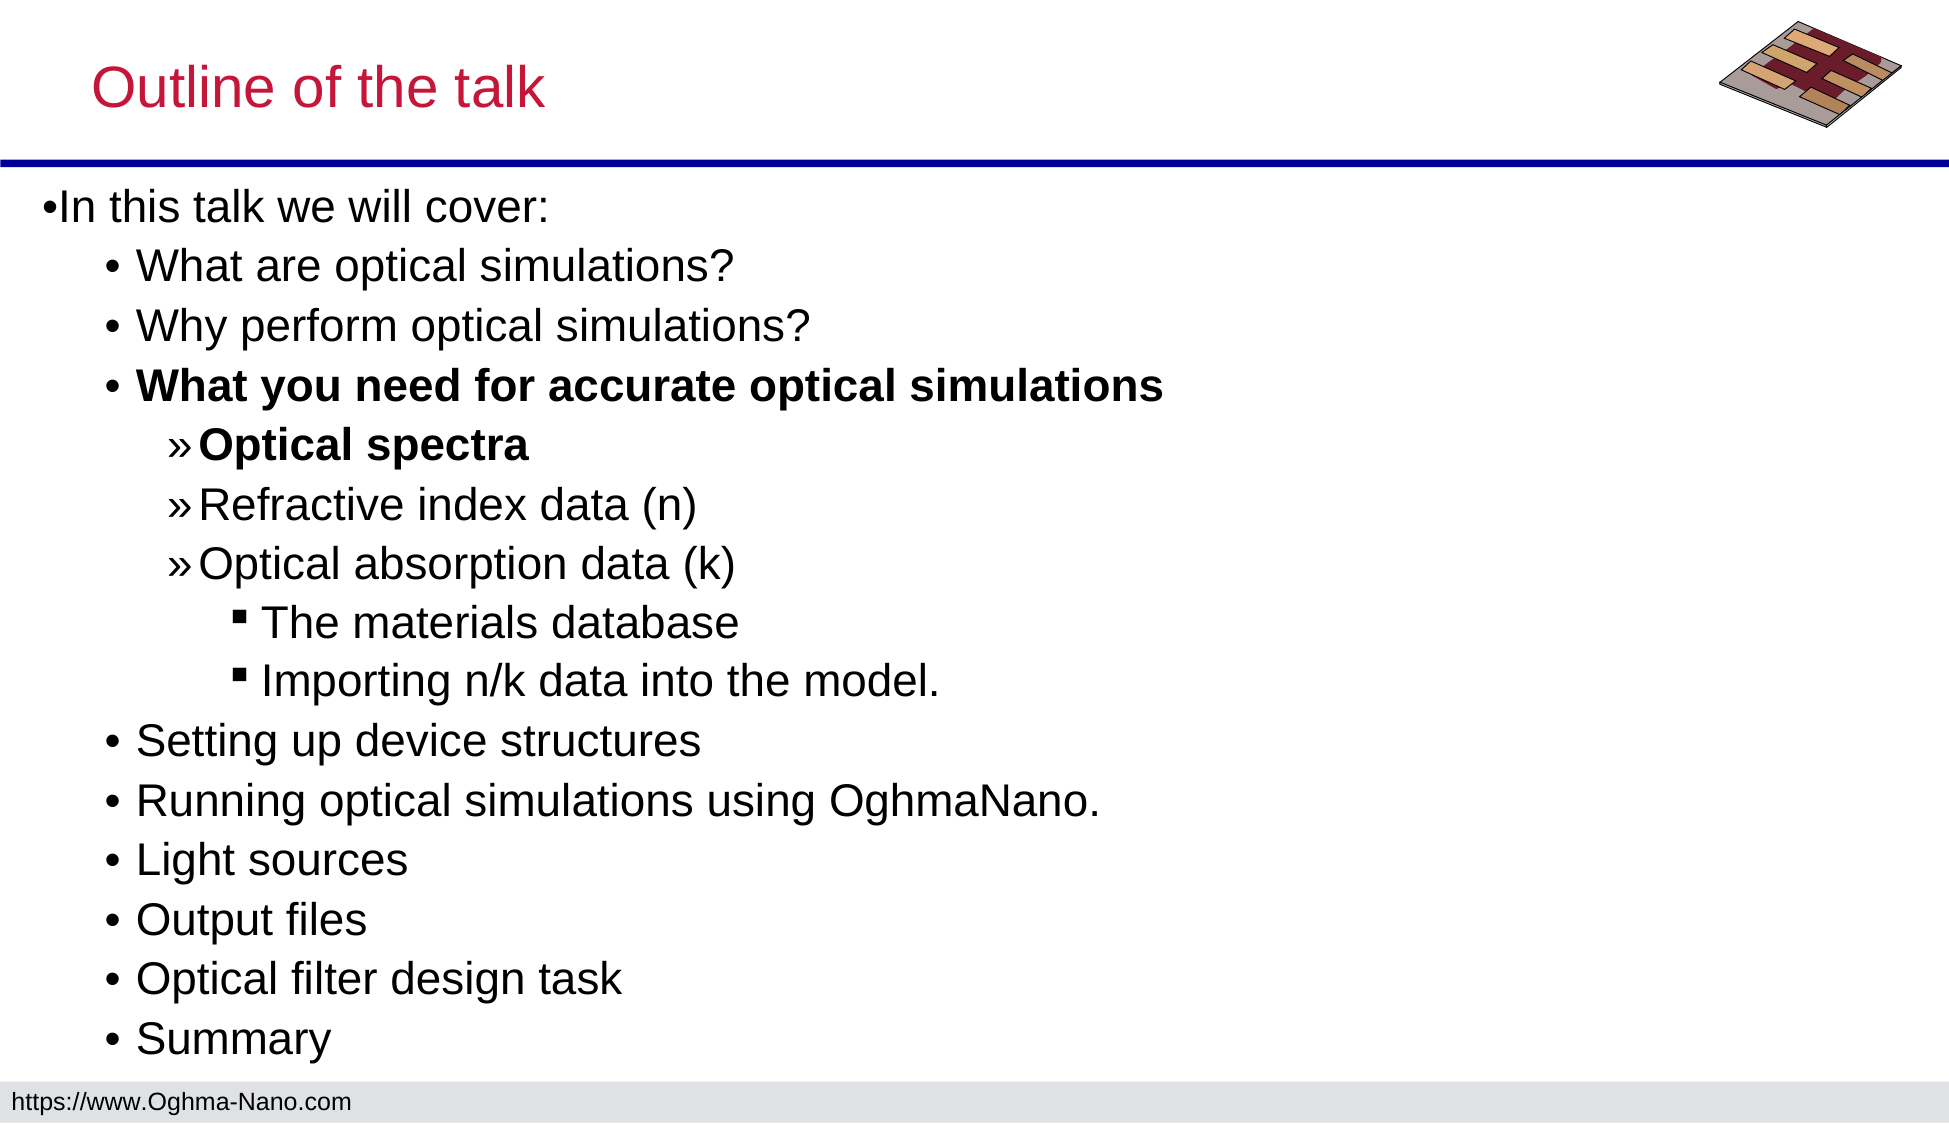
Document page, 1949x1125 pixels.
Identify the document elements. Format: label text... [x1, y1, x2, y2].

list In this talk we will cover: What are optical simulations? Why perform optical simulations? What you need for accurate optical simulations Optical spectra Refractive index data (n) Optical absorption data (k) The materials database Importing n/k data into the model. Setting up device structures Running optical simulations using OghmaNano. Light sources Output files Optical filter design task Summary [42, 180, 1650, 1065]
title Outline of the talk [76, 34, 1685, 140]
